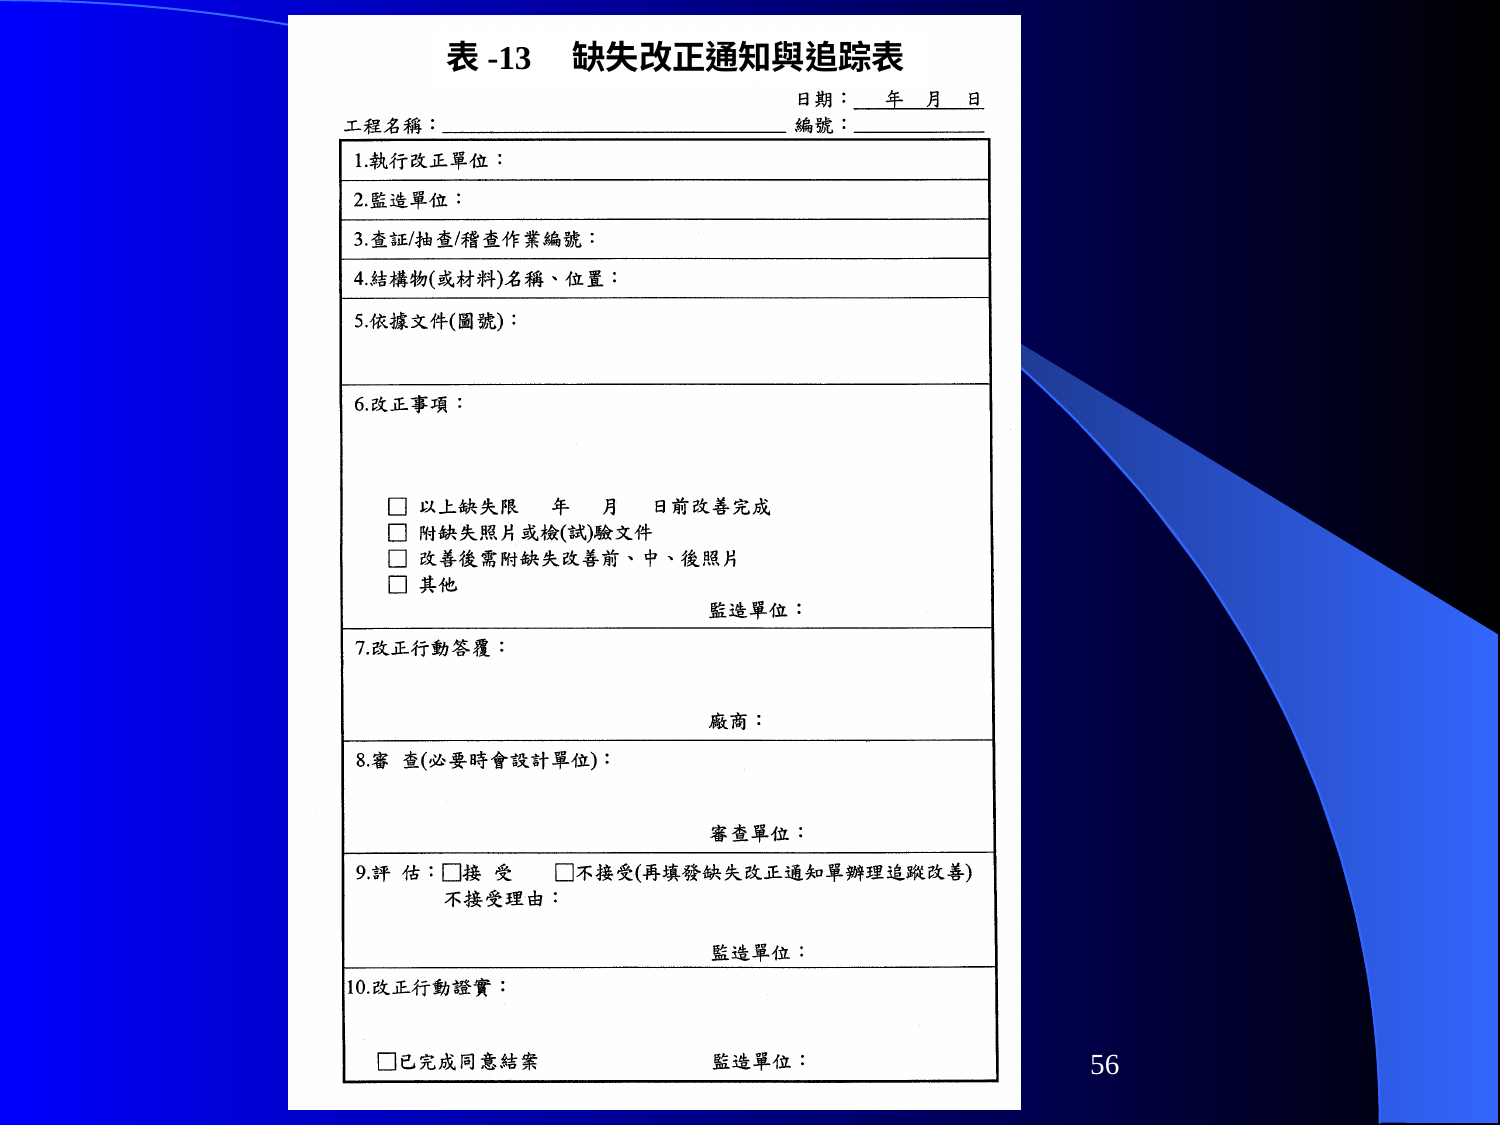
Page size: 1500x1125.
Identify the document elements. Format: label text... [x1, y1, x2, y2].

picture [288, 15, 1021, 1110]
text_box 表-13 缺失改正通知與追踪表 [430, 29, 928, 85]
text_box [1074, 1025, 1388, 1101]
